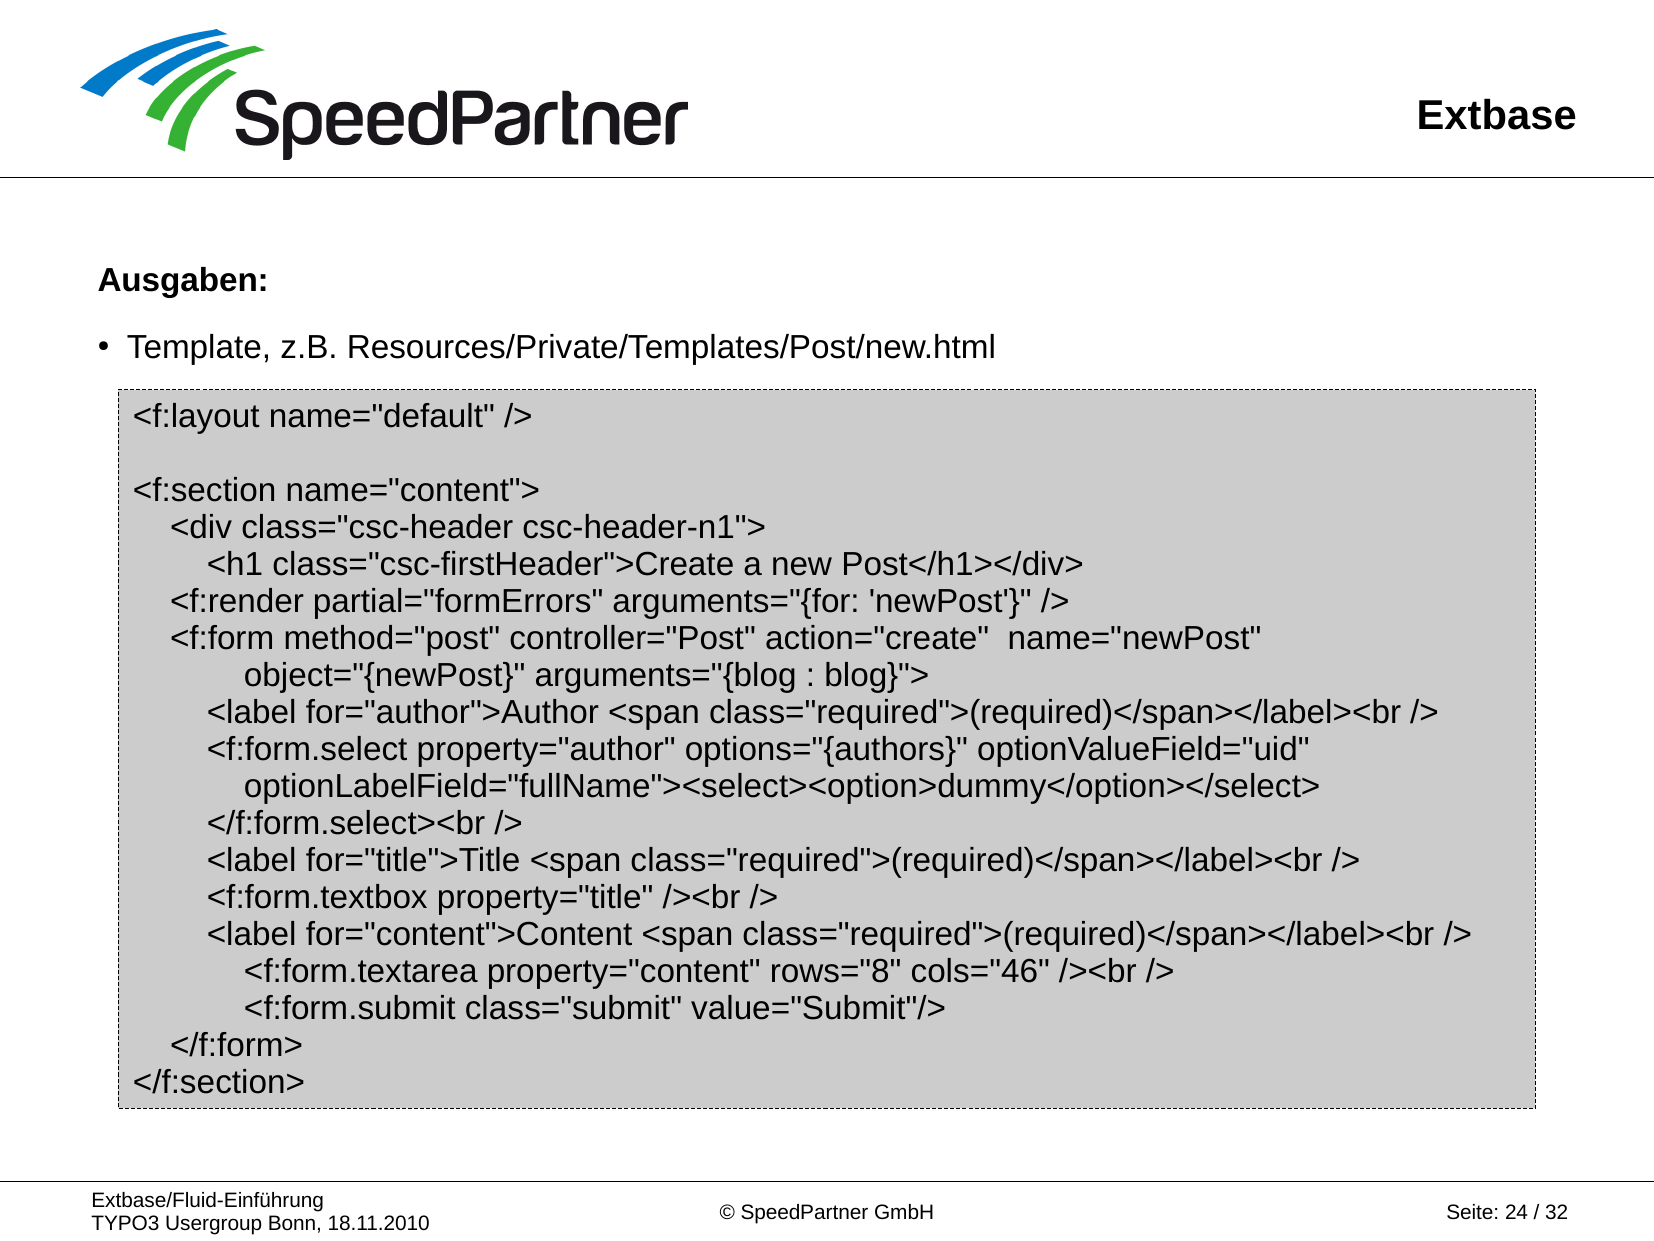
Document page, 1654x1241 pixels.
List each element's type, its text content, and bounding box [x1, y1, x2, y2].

picture [80, 29, 688, 160]
title Extbase [590, 70, 1577, 160]
text_box Ausgaben: Template, z.B. Resources/Private/Templates/Post/new.html [82, 253, 1565, 1151]
text_box <f:layout name="default" /> <f:section name="content"> <div class="csc-header csc-header-n1"> <h1 class="csc-firstHeader">Create a new Post</h1></div> <f:render partial="formErrors" arguments="{for: 'newPost'}" /> <f:form method="post" controller="Post" action="create" name="newPost" object="{newPost}" arguments="{blog : blog}"> <label for="author">Author <span class="required">(required)</span></label><br /> <f:form.select property="author" options="{authors}" optionValueField="uid" optionLabelField="fullName"><select><option>dummy</option></select> </f:form.select><br /> <label for="title">Title <span class="required">(required)</span></label><br /> <f:form.textbox property="title" /><br /> <label for="content">Content <span class="required">(required)</span></label><br /> <f:form.textarea property="content" rows="8" cols="46" /><br /> <f:form.submit class="submit" value="Submit"/> </f:form> </f:section> [118, 389, 1536, 1109]
